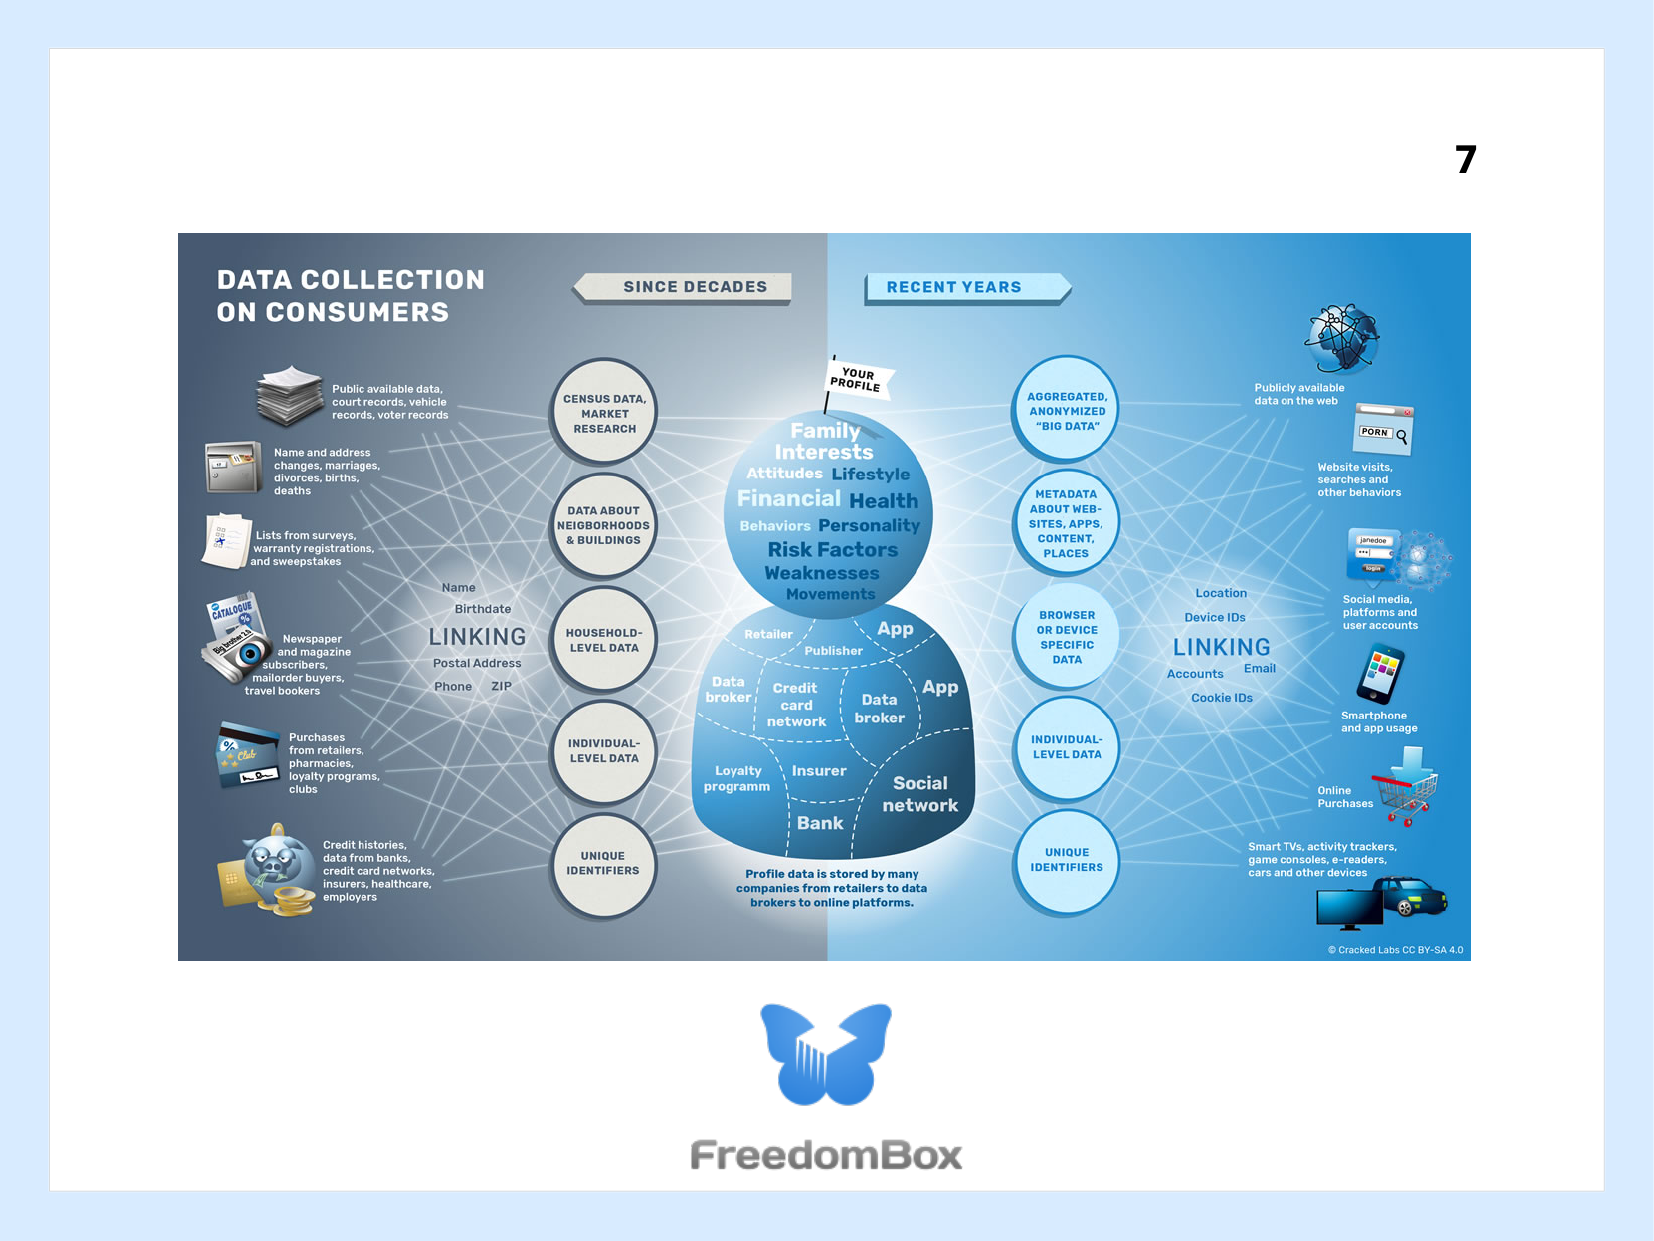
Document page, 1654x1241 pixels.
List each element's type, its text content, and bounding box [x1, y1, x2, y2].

picture [0, 0, 1654, 1241]
text_box 7 [1440, 129, 1493, 211]
